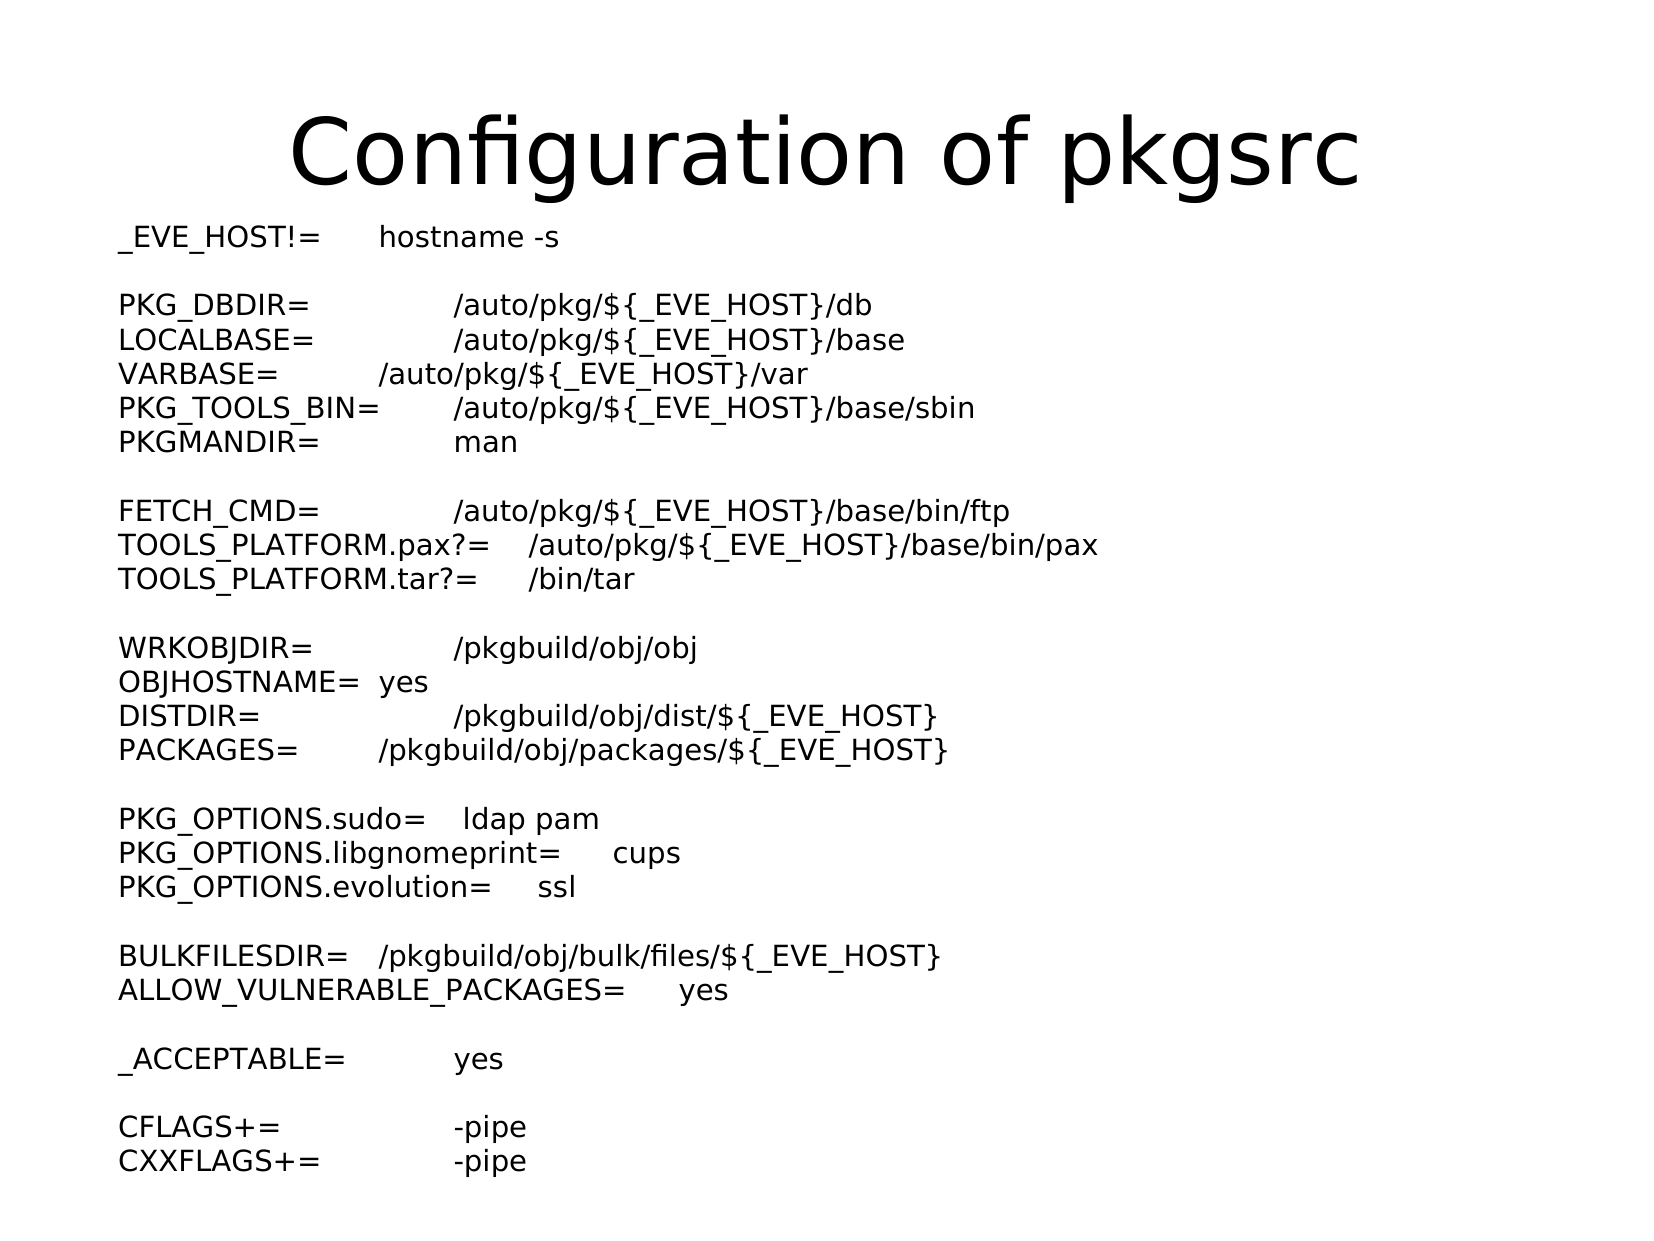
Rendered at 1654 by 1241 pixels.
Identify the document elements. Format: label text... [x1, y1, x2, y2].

title Configuration of pkgsrc [82, 49, 1571, 219]
subtitle _EVE_HOST!= hostname -s PKG_DBDIR= /auto/pkg/${_EVE_HOST}/db LOCALBASE= /auto/pkg/${_EVE_HOST}/base VARBASE= /auto/pkg/${_EVE_HOST}/var PKG_TOOLS_BIN= /auto/pkg/${_EVE_HOST}/base/sbin PKGMANDIR= man FETCH_CMD= /auto/pkg/${_EVE_HOST}/base/bin/ftp TOOLS_PLATFORM.pax?= /auto/pkg/${_EVE_HOST}/base/bin/pax TOOLS_PLATFORM.tar?= /bin/tar WRKOBJDIR= /pkgbuild/obj/obj OBJHOSTNAME= yes DISTDIR= /pkgbuild/obj/dist/${_EVE_HOST} PACKAGES= /pkgbuild/obj/packages/${_EVE_HOST} PKG_OPTIONS.sudo= ldap pam PKG_OPTIONS.libgnomeprint= cups PKG_OPTIONS.evolution= ssl BULKFILESDIR= /pkgbuild/obj/bulk/files/${_EVE_HOST} ALLOW_VULNERABLE_PACKAGES= yes _ACCEPTABLE= yes CFLAGS+= -pipe CXXFLAGS+= -pipe [82, 219, 1571, 1179]
